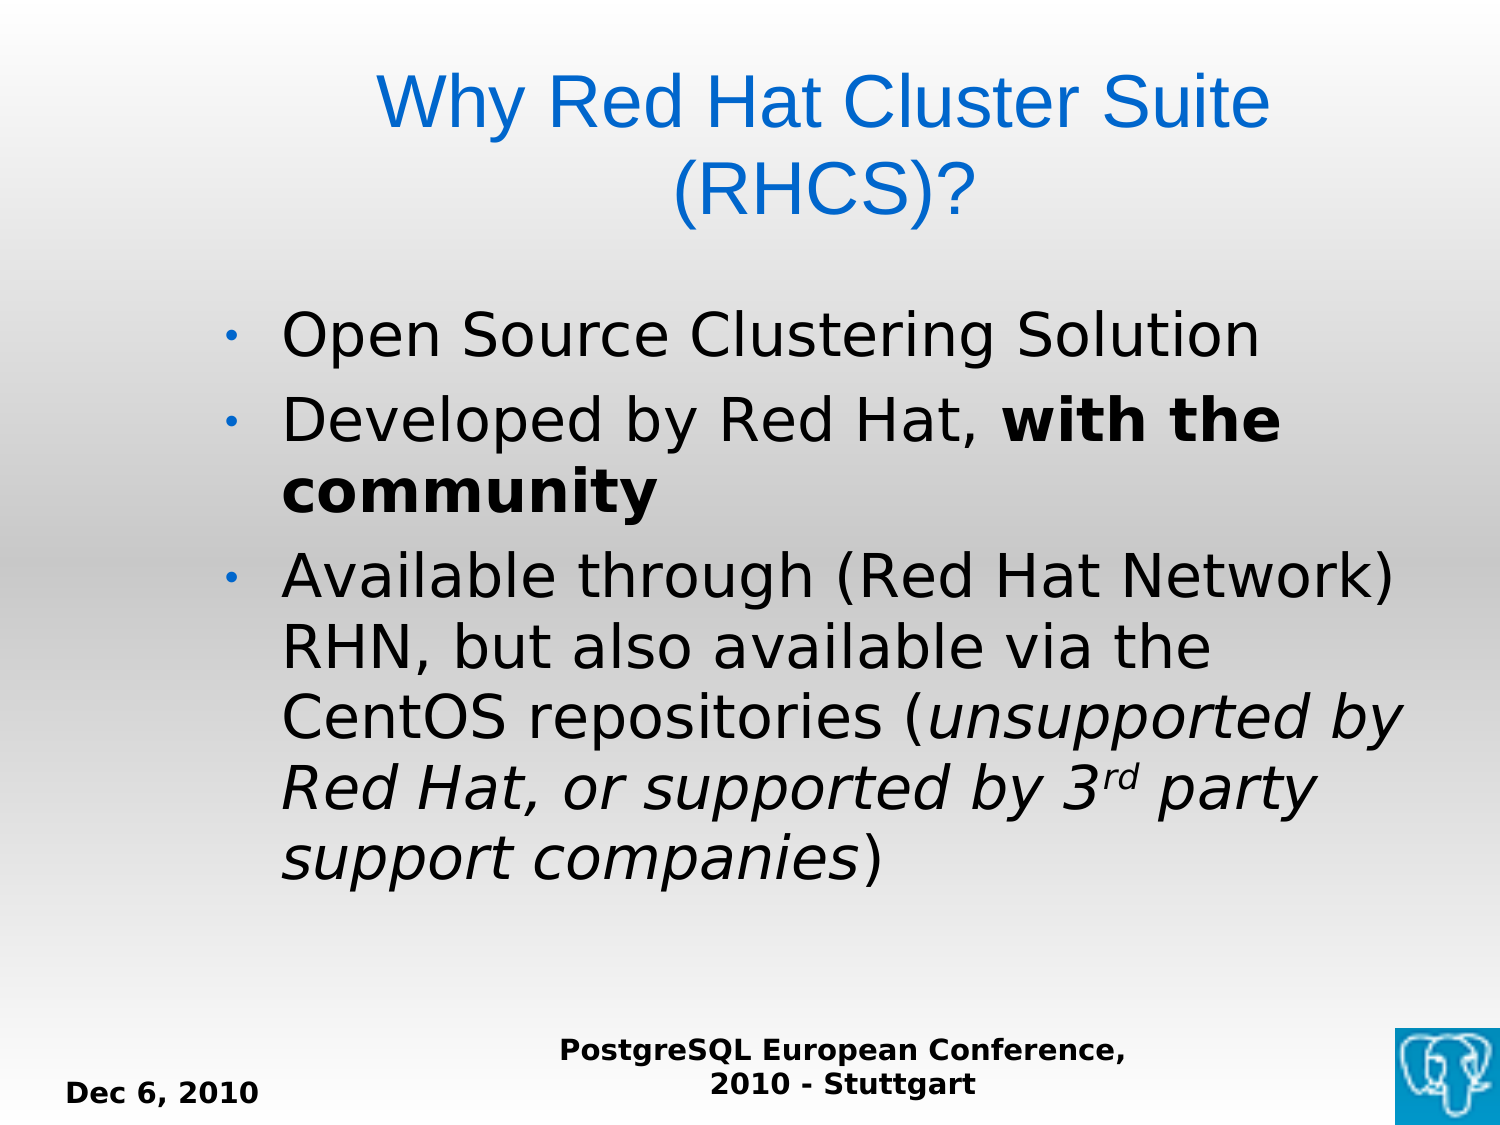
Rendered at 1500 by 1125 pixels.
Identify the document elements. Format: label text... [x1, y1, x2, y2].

list Open Source Clustering Solution Developed by Red Hat, with the community Available through (Red Hat Network) RHN, but also available via the CentOS repositories (unsupported by Red Hat, or supported by 3rd party support companies) [224, 299, 1425, 982]
picture [1400, 1033, 1492, 1118]
title Why Red Hat Cluster Suite (RHCS)? [224, 49, 1425, 238]
